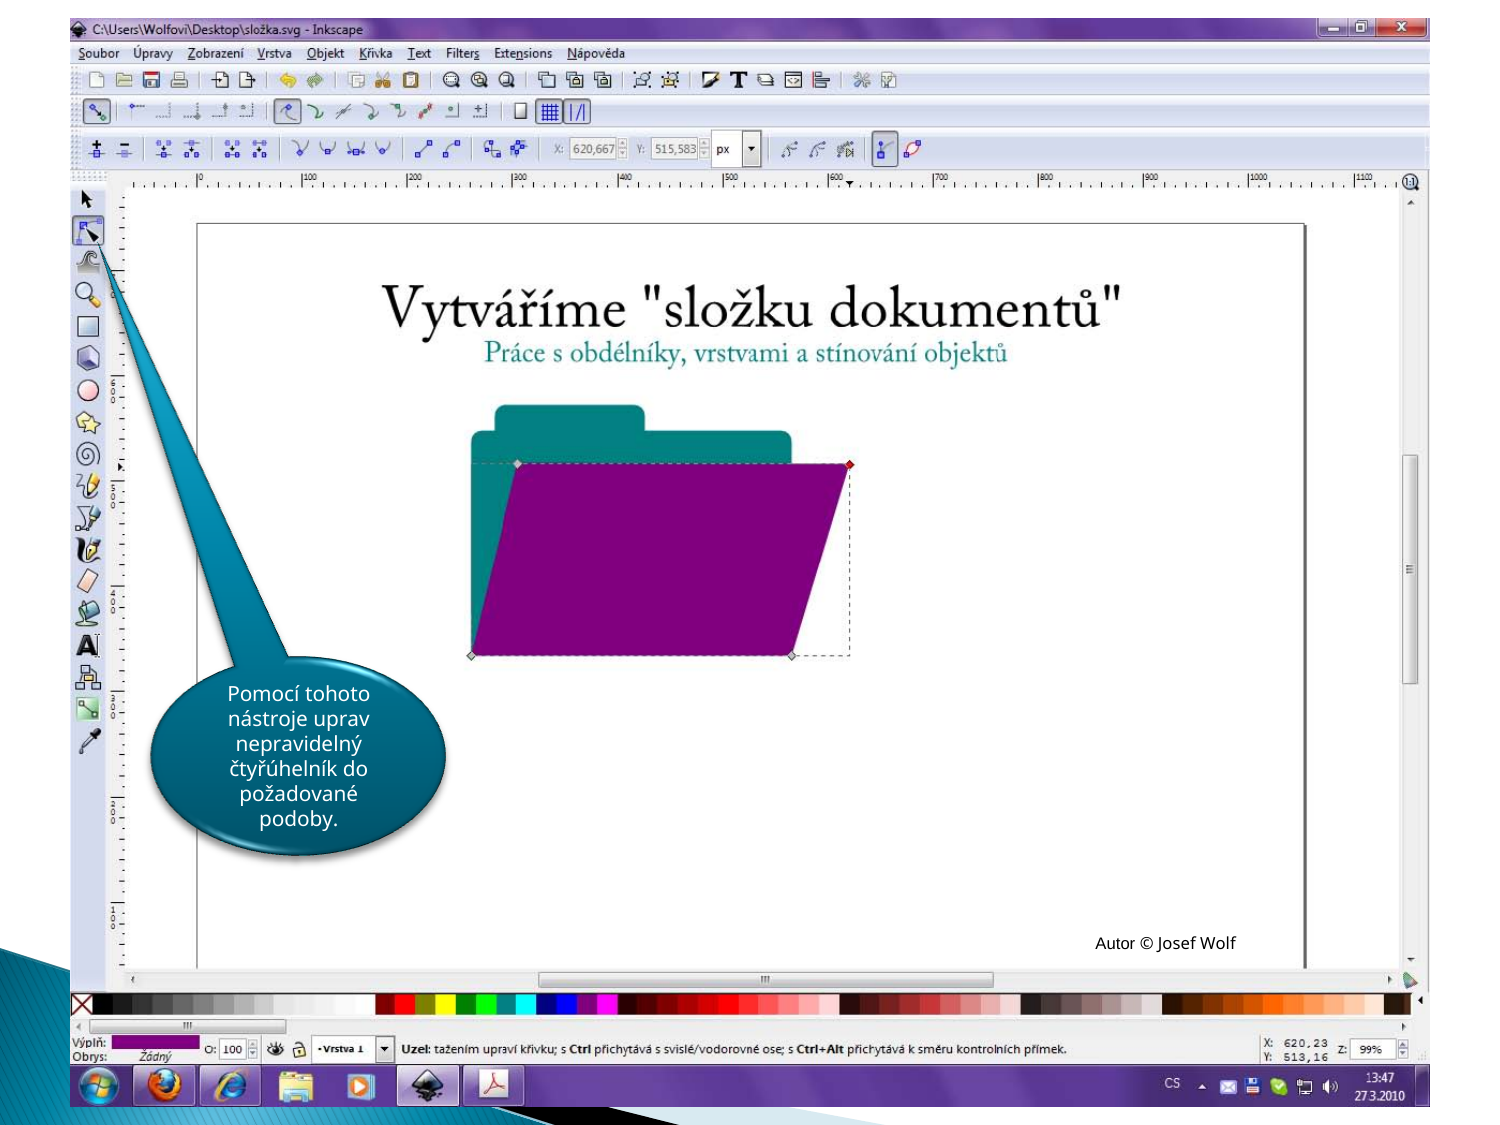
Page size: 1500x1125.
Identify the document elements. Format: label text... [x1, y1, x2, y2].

picture [0, 18, 1430, 1125]
text_box Pomocí tohoto nástroje uprav nepravidelný čtyřúhelník do požadované podoby. [195, 685, 403, 827]
text_box Autor © Josef Wolf [1080, 904, 1347, 961]
